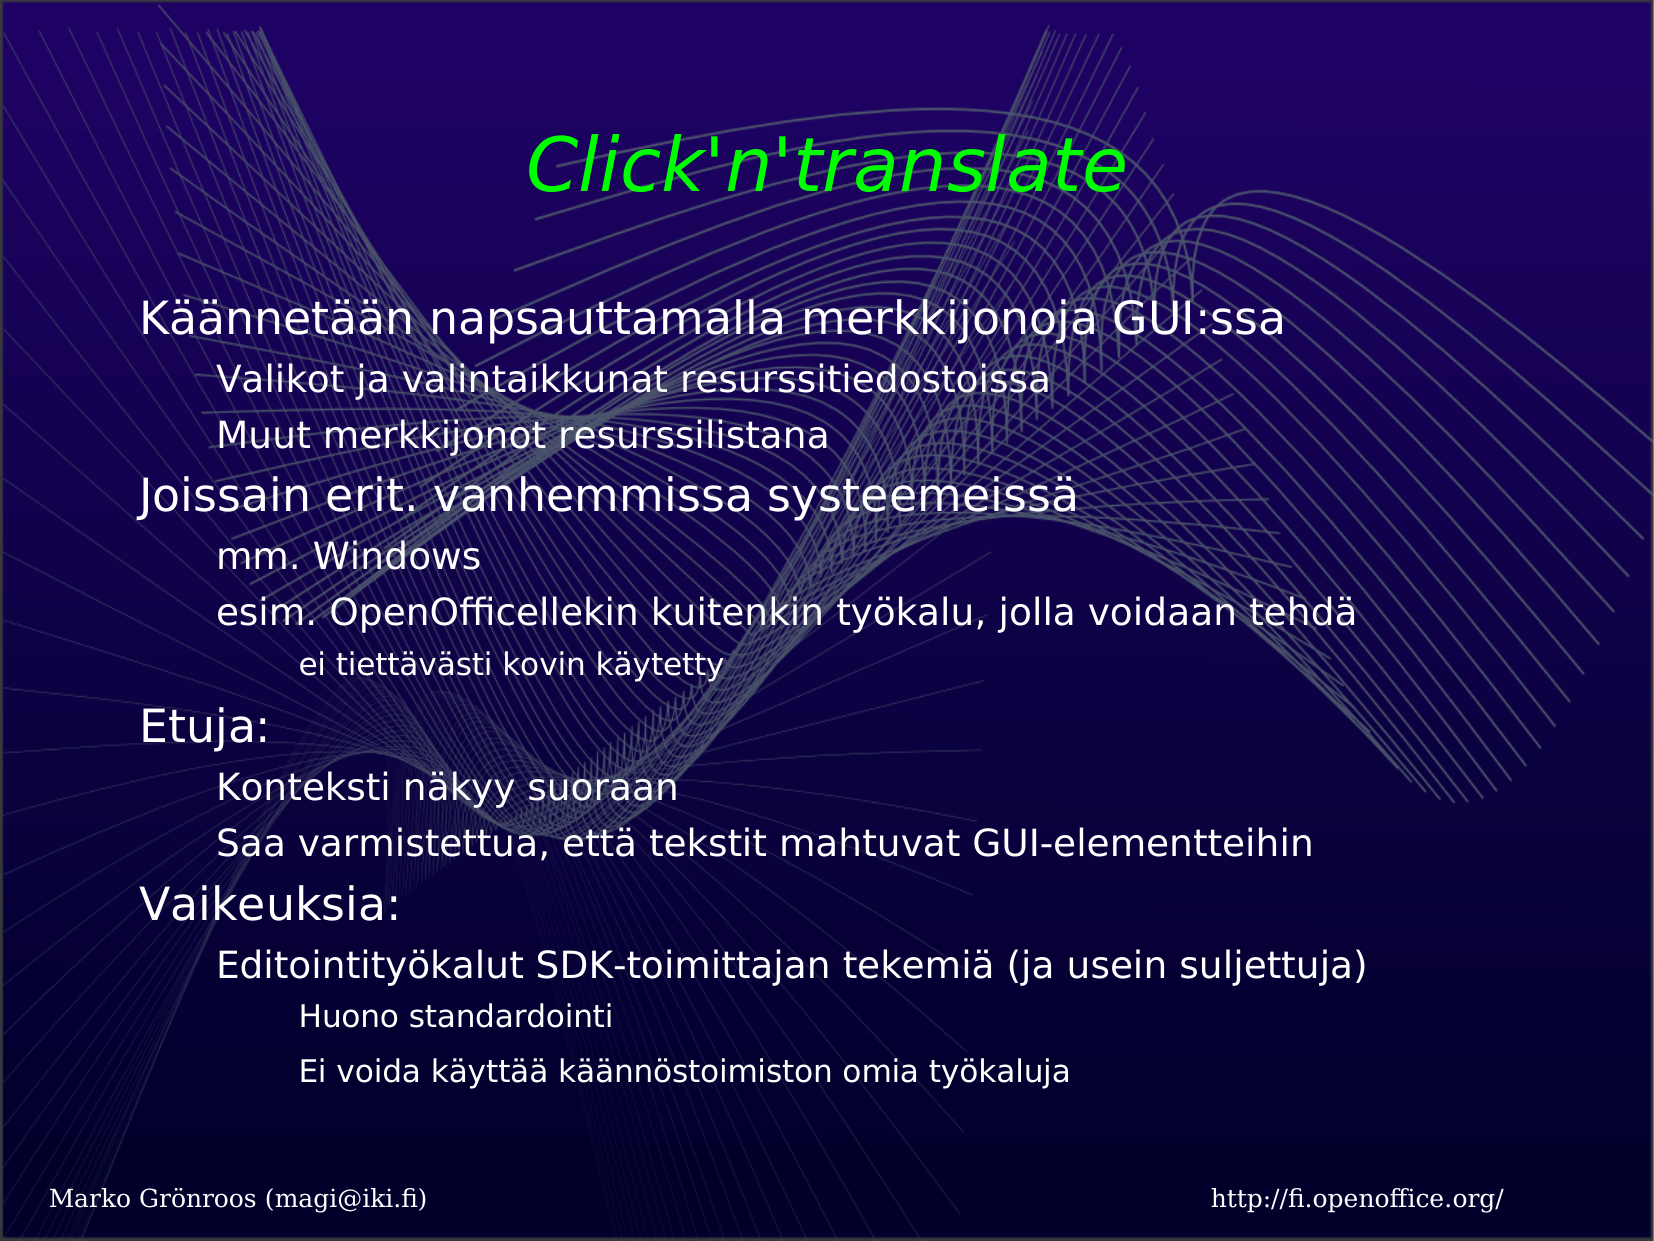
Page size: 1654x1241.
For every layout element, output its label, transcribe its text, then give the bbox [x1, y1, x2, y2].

list Käännetään napsauttamalla merkkijonoja GUI:ssa Valikot ja valintaikkunat resurssitiedostoissa Muut merkkijonot resurssilistana Joissain erit. vanhemmissa systeemeissä mm. Windows esim. OpenOfficellekin kuitenkin työkalu, jolla voidaan tehdä ei tiettävästi kovin käytetty Etuja: Konteksti näkyy suoraan Saa varmistettua, että tekstit mahtuvat GUI-elementteihin Vaikeuksia: Editointityökalut SDK-toimittajan tekemiä (ja usein suljettuja) Huono standardointi Ei voida käyttää käännöstoimiston omia työkaluja [121, 291, 1534, 1085]
picture [0, 0, 1654, 1241]
title Click'n'translate [121, 61, 1534, 269]
